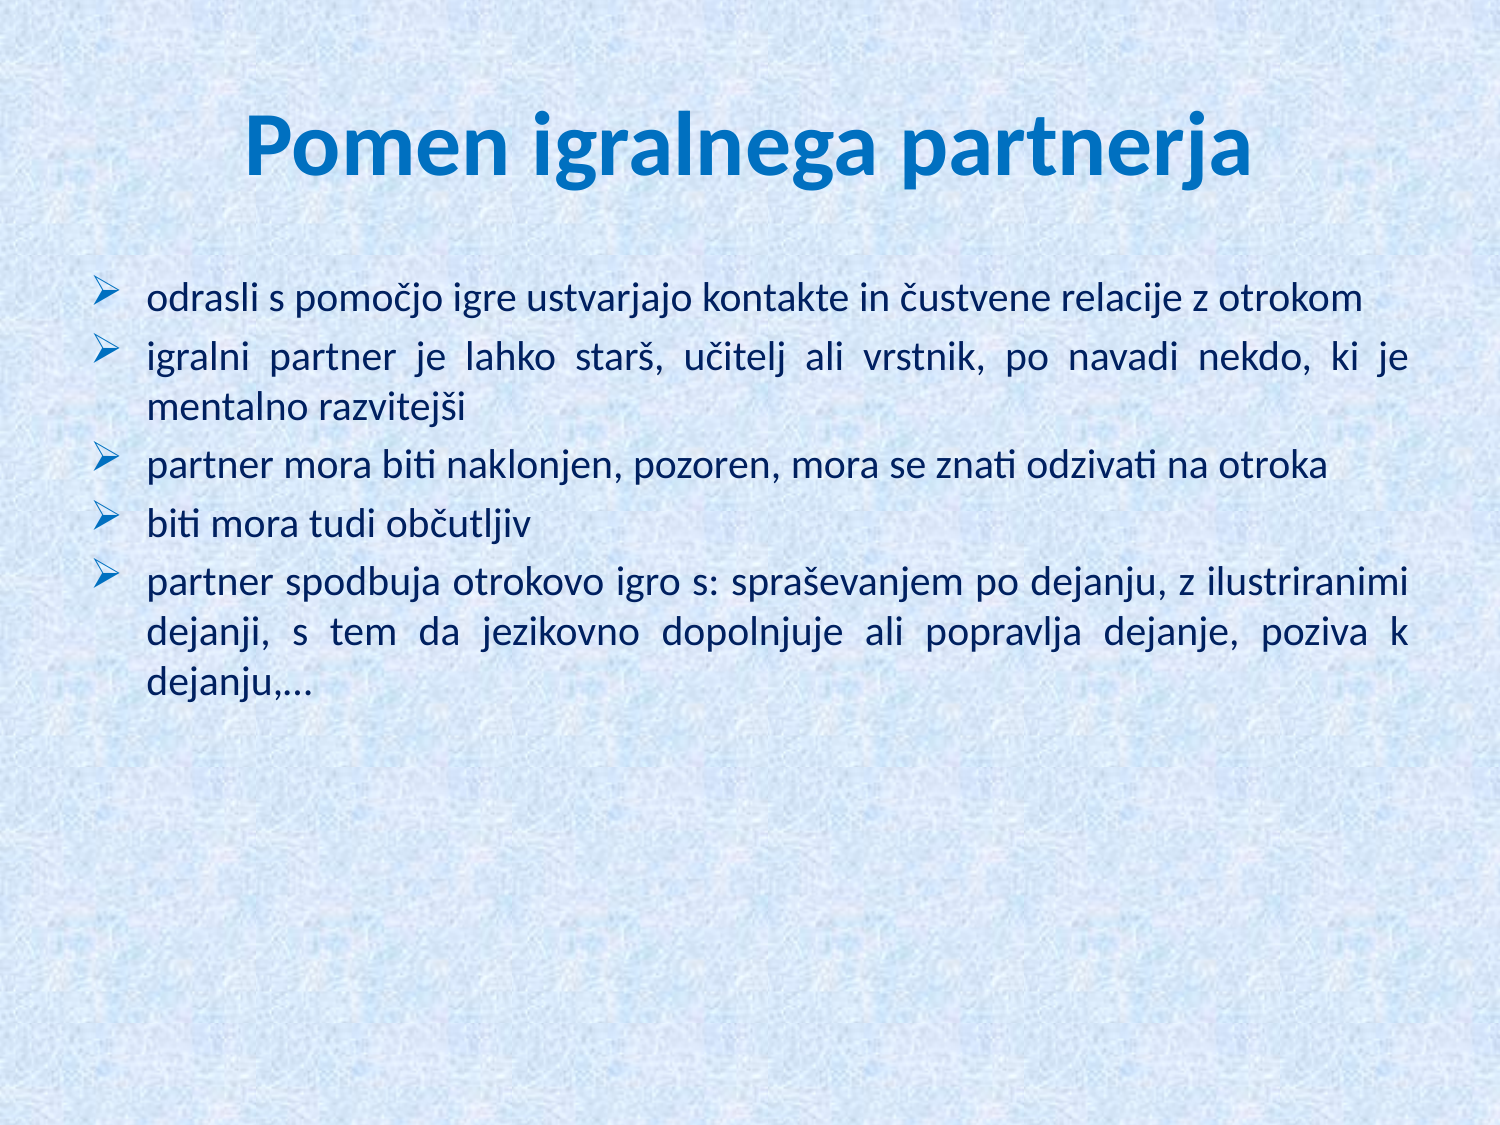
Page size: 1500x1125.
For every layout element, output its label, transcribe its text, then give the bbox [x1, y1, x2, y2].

picture [0, 0, 1500, 1125]
list odrasli s pomočjo igre ustvarjajo kontakte in čustvene relacije z otrokom igralni partner je lahko starš, učitelj ali vrstnik, po navadi nekdo, ki je mentalno razvitejši partner mora biti naklonjen, pozoren, mora se znati odzivati na otroka biti mora tudi občutljiv partner spodbuja otrokovo igro s: spraševanjem po dejanju, z ilustriranimi dejanji, s tem da jezikovno dopolnjuje ali popravlja dejanje, poziva k dejanju,… [75, 262, 1425, 1005]
title Pomen igralnega partnerja [75, 45, 1425, 233]
